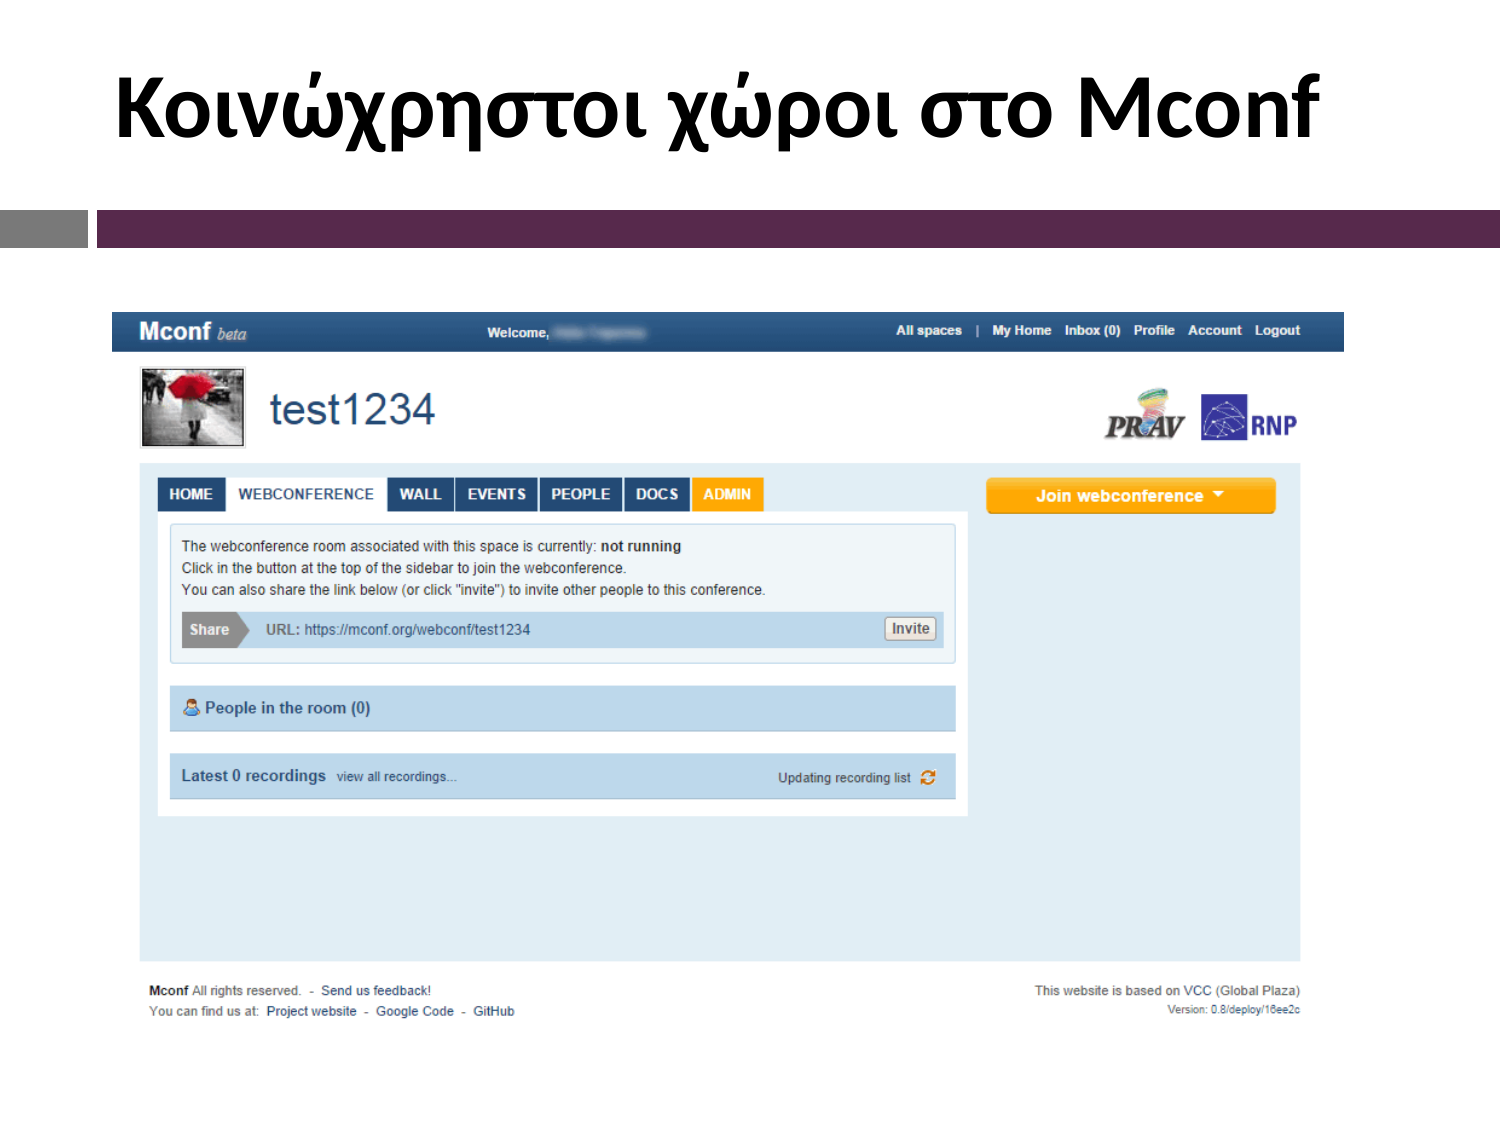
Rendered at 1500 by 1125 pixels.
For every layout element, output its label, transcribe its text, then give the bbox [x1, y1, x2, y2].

picture [112, 312, 1344, 1034]
title Κοινώχρηστοι χώροι στο Mconf [100, 19, 1438, 182]
